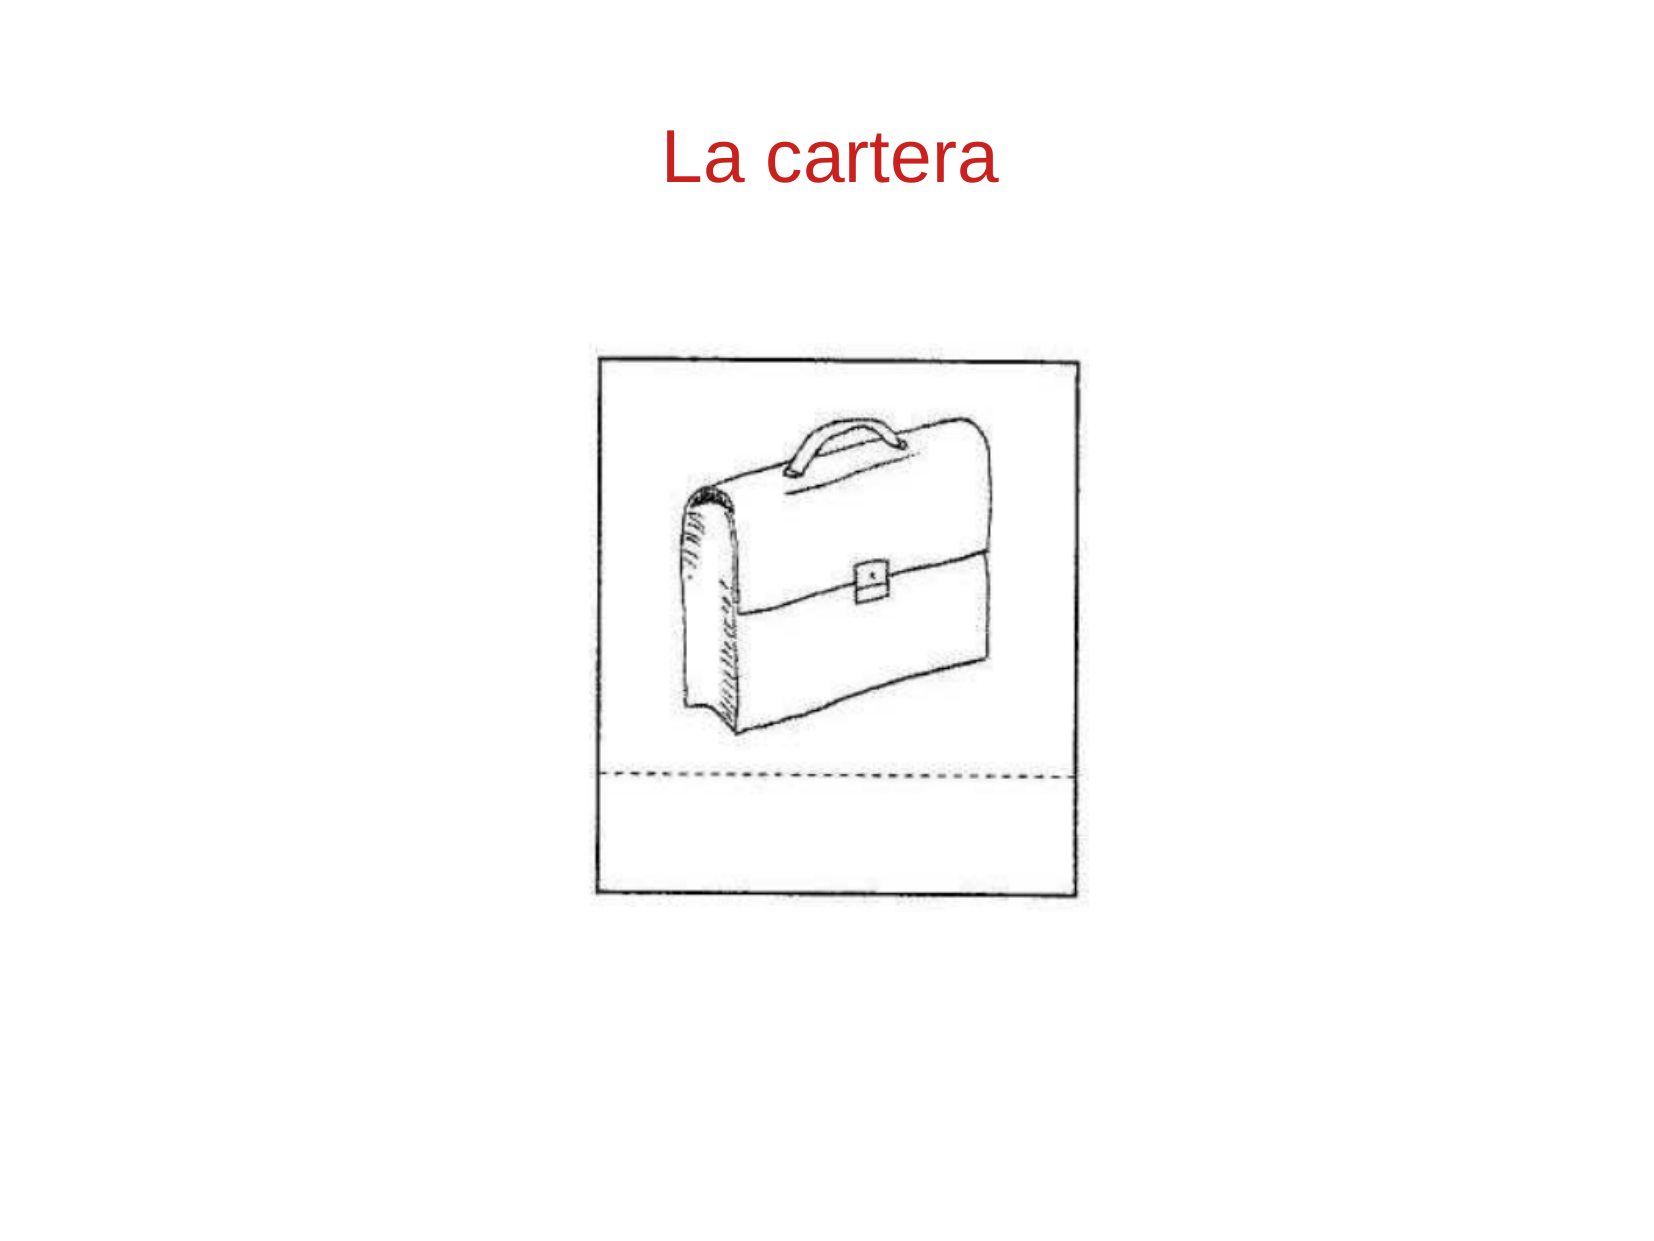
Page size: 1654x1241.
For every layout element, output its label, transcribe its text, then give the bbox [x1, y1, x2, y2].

text_box La cartera [289, 49, 1371, 257]
picture [568, 338, 1108, 912]
